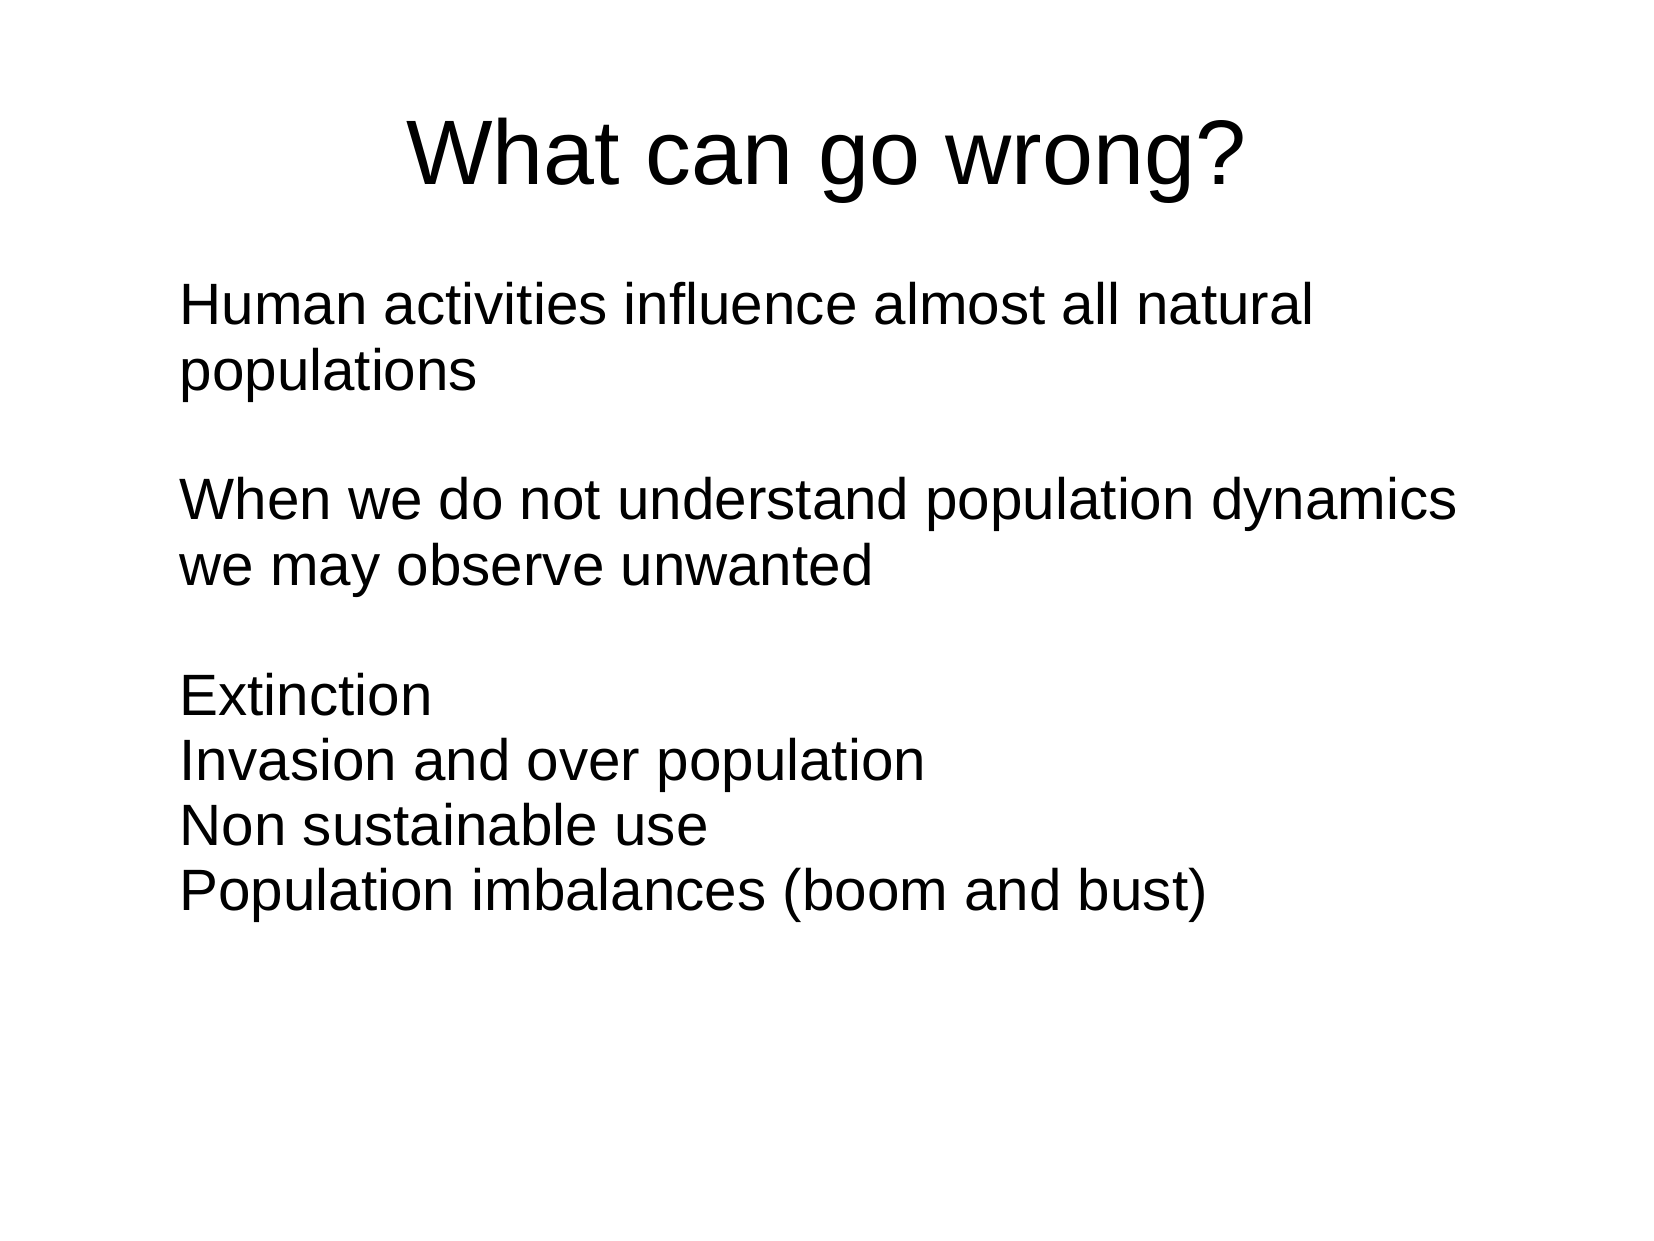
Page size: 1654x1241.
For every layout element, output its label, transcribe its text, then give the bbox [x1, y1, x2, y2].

title What can go wrong? [82, 49, 1571, 257]
text_box Human activities influence almost all natural populations When we do not understand population dynamics we may observe unwanted Extinction Invasion and over population Non sustainable use Population imbalances (boom and bust) [165, 264, 1546, 1063]
